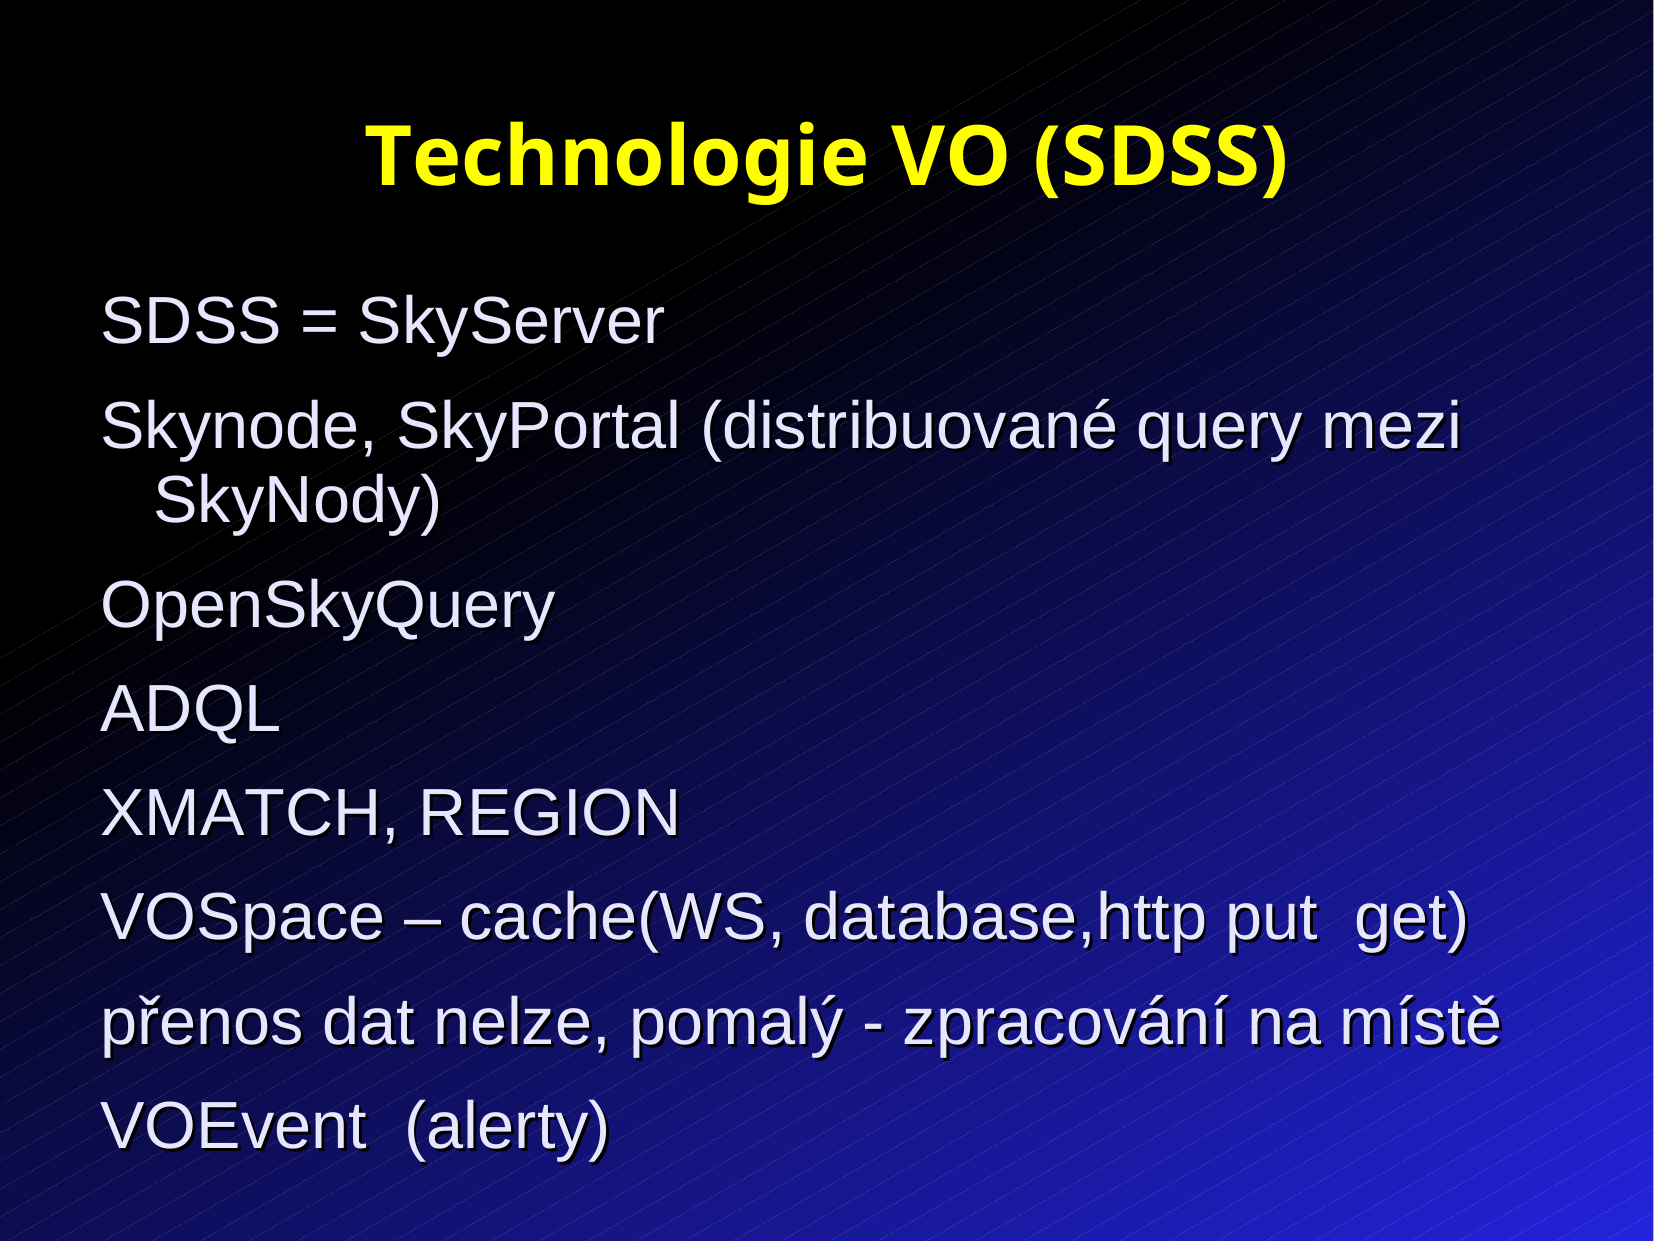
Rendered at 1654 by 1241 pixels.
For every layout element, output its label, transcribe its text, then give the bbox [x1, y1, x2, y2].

title Technologie VO (SDSS) [82, 49, 1571, 257]
list SDSS = SkyServer Skynode, SkyPortal (distribuované query mezi SkyNody) OpenSkyQuery ADQL XMATCH, REGION VOSpace – cache(WS, database,http put get) přenos dat nelze, pomalý - zpracování na místě VOEvent (alerty) [82, 283, 1571, 1163]
